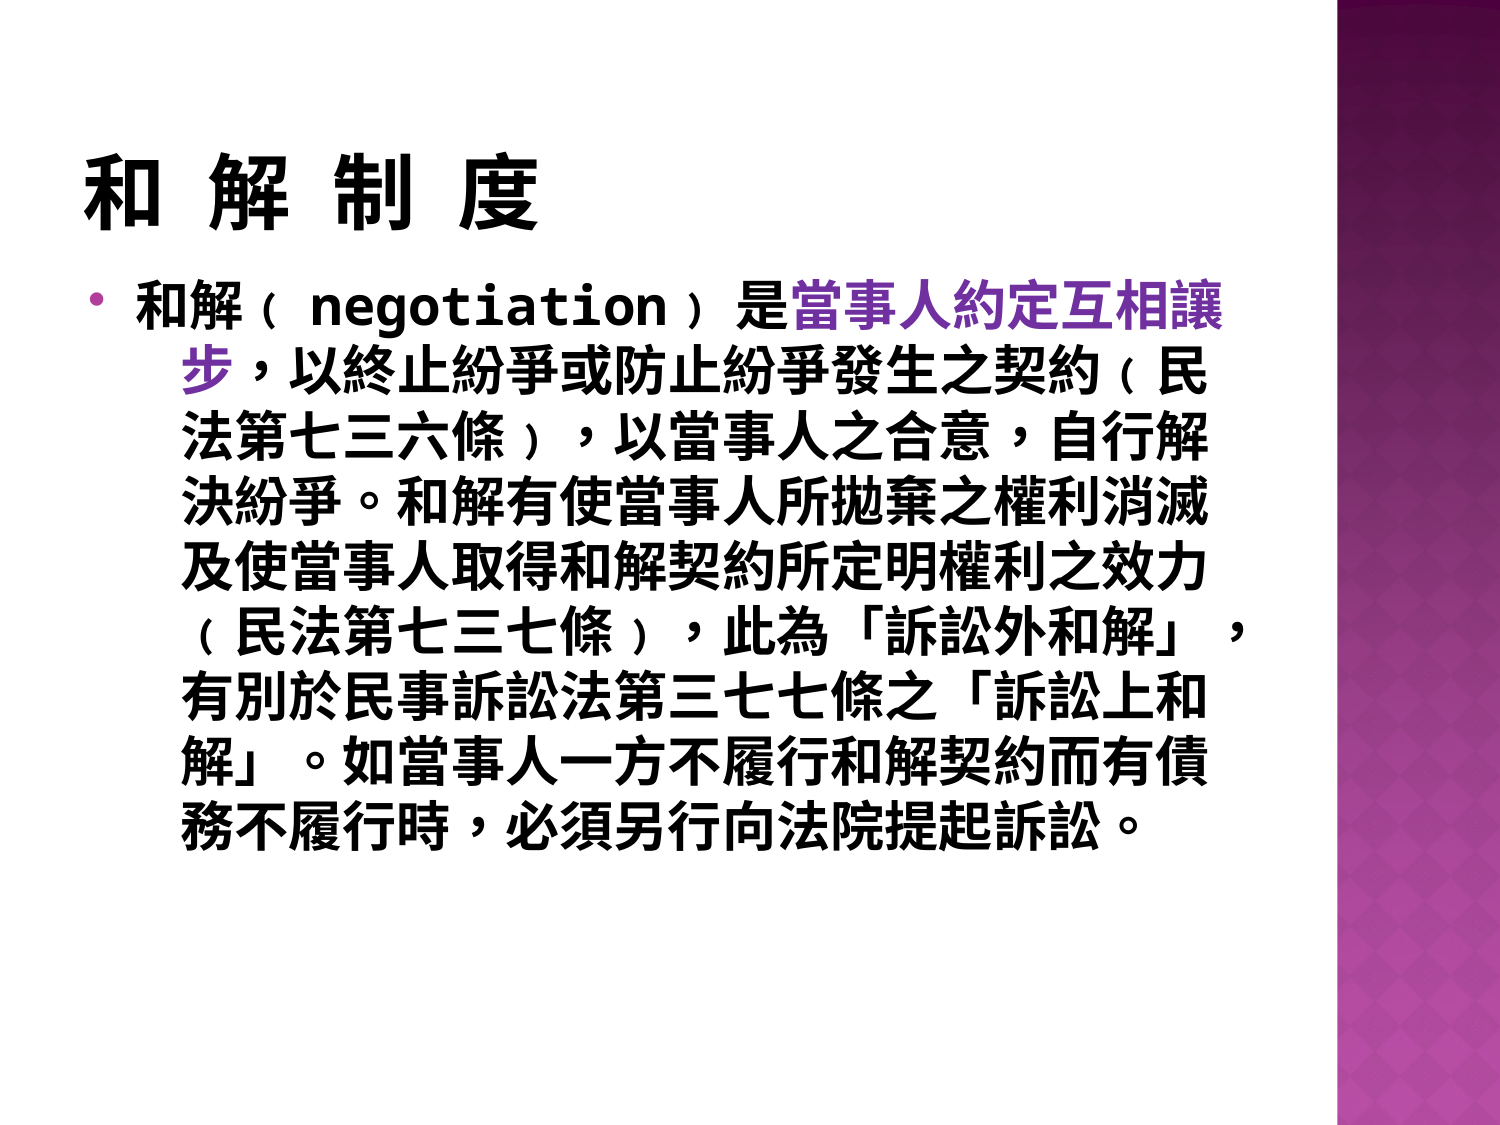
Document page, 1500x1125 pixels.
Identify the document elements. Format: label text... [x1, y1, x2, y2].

list 和解﹙negotiation﹚是當事人約定互相讓步，以終止紛爭或防止紛爭發生之契約﹙民法第七三六條﹚，以當事人之合意，自行解決紛爭。和解有使當事人所拋棄之權利消滅及使當事人取得和解契約所定明權利之效力﹙民法第七三七條﹚，此為「訴訟外和解」，有別於民事訴訟法第三七七條之「訴訟上和解」。如當事人一方不履行和解契約而有債務不履行時，必須另行向法院提起訴訟。 [75, 264, 1263, 1060]
title 和 解 制 度 [75, 52, 1263, 240]
